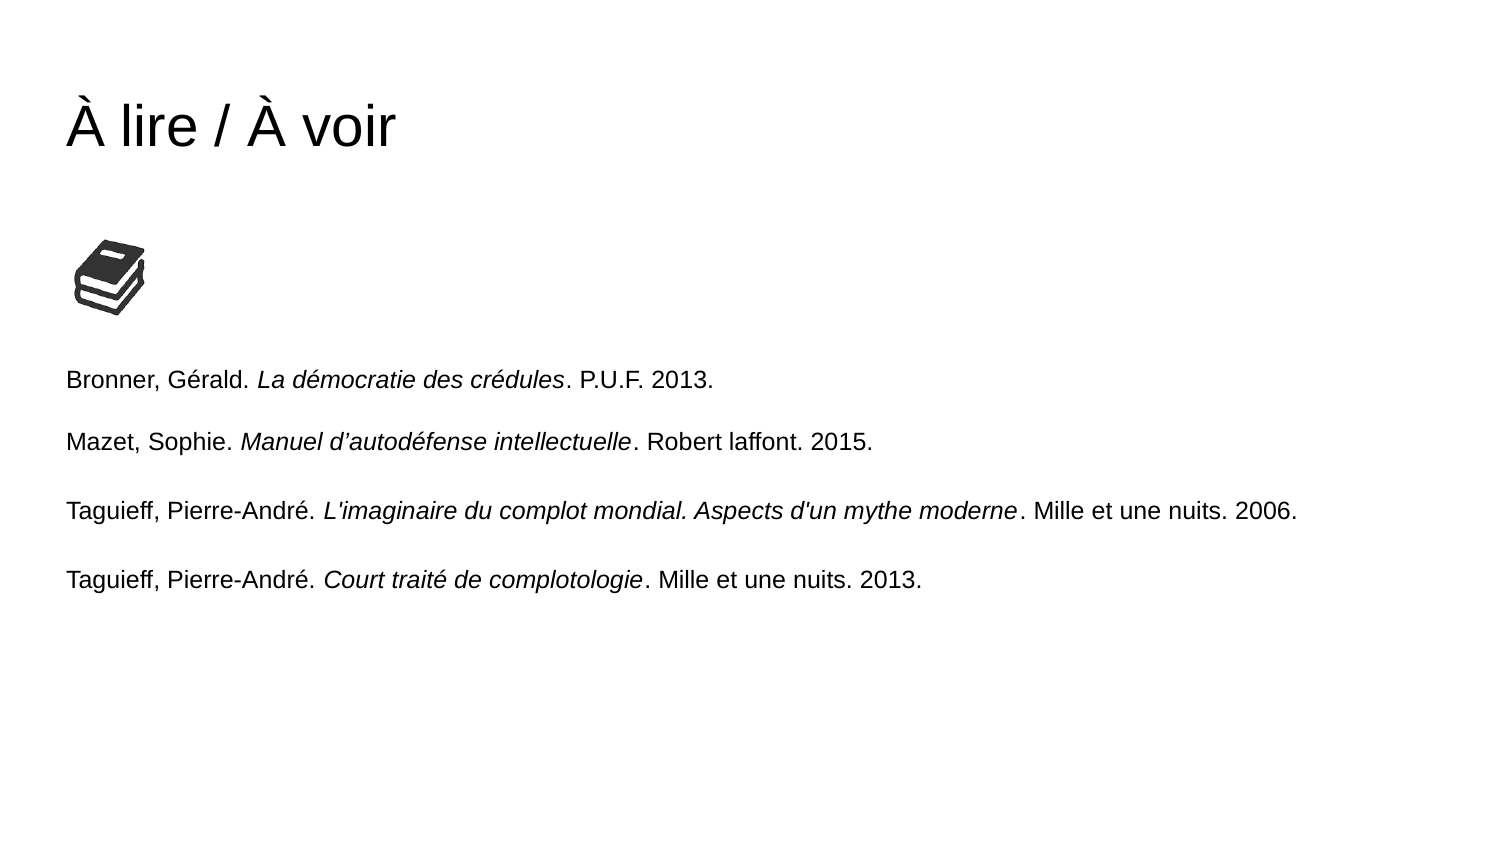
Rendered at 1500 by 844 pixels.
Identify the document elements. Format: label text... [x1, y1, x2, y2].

list Bronner, Gérald. La démocratie des crédules. P.U.F. 2013. Mazet, Sophie. Manuel d’autodéfense intellectuelle. Robert laffont. 2015. Taguieff, Pierre-André. L'imaginaire du complot mondial. Aspects d'un mythe moderne. Mille et une nuits. 2006. Taguieff, Pierre-André. Court traité de complotologie. Mille et une nuits. 2013. [51, 189, 1449, 750]
title À lire / À voir [51, 72, 1449, 167]
picture [66, 234, 152, 320]
